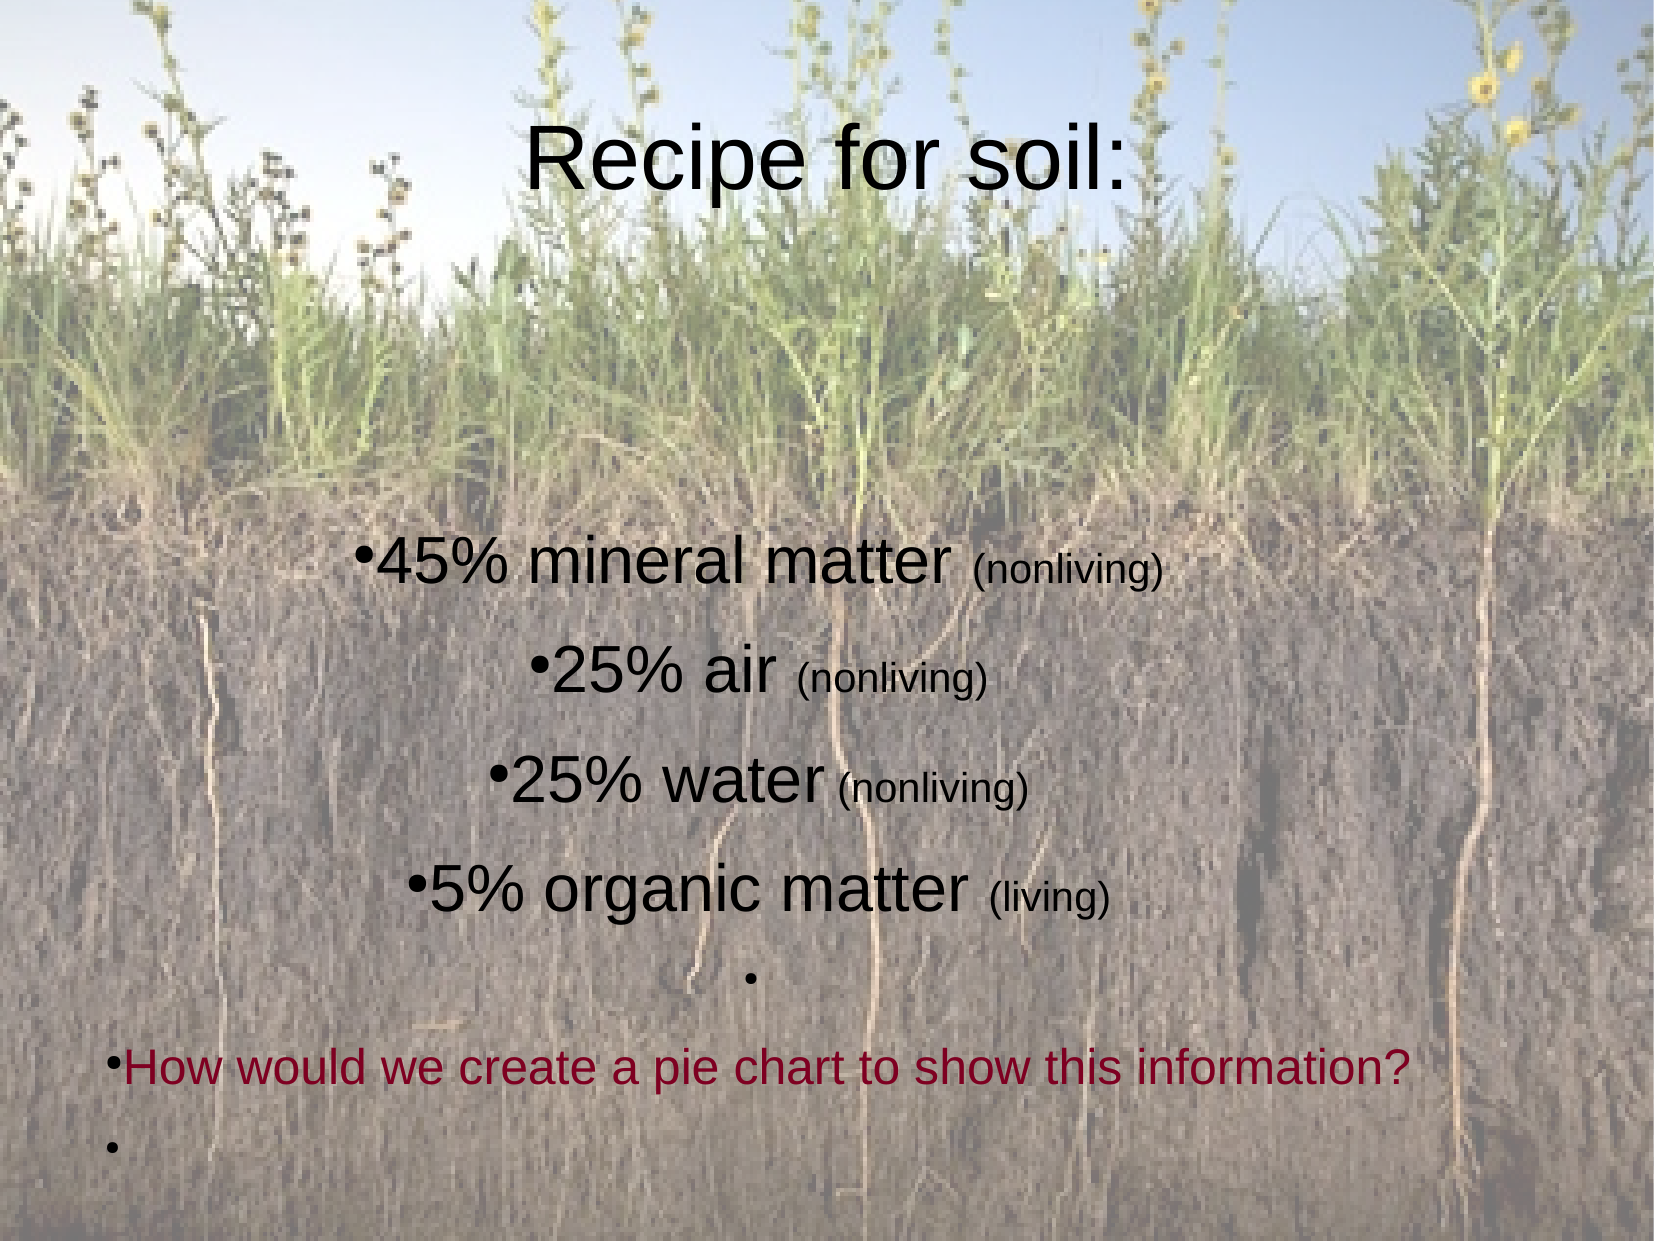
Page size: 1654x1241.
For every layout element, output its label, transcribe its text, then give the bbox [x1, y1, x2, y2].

picture [0, 0, 1654, 1241]
list 45% mineral matter (nonliving) 25% air (nonliving) 25% water (nonliving) 5% organic matter (living) How would we create a pie chart to show this information? [105, 516, 1594, 1241]
title Recipe for soil: [82, 49, 1571, 257]
